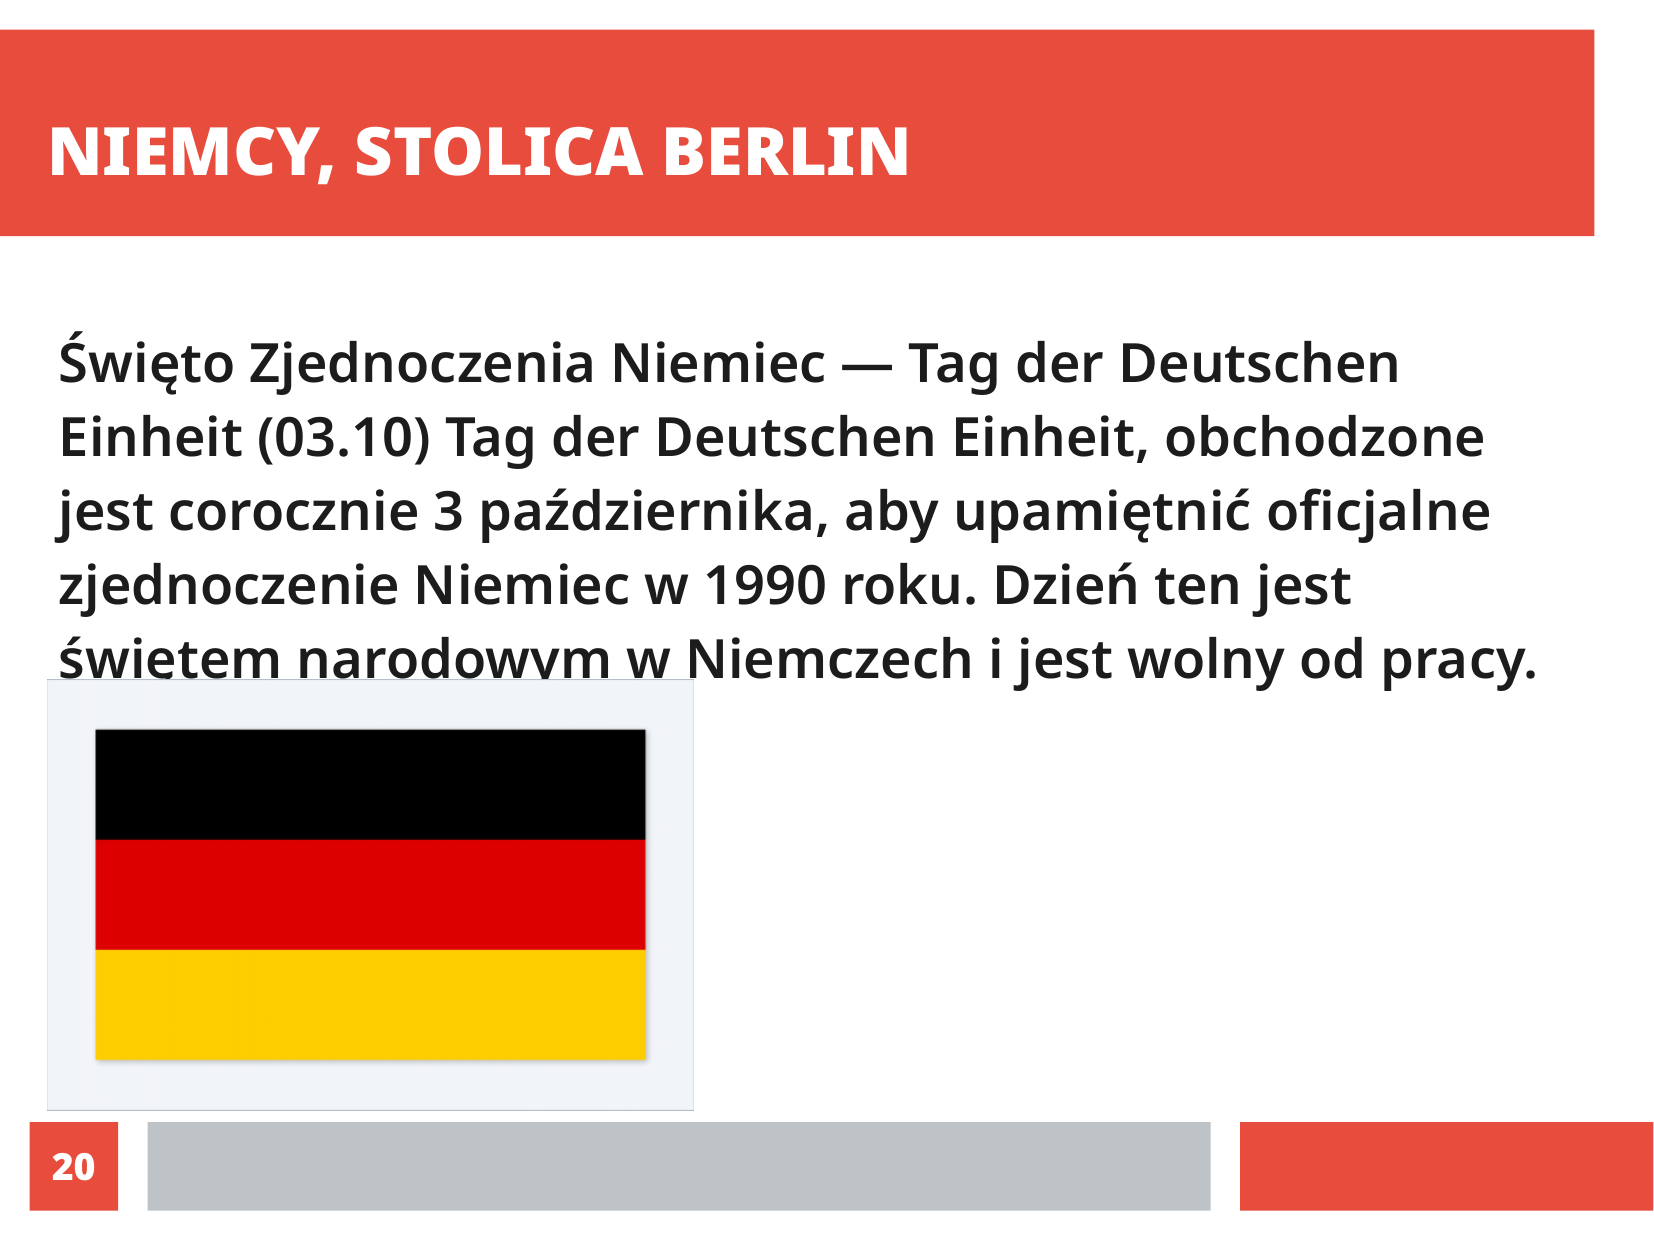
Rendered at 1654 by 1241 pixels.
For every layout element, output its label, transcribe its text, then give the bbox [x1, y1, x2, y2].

picture [47, 679, 694, 1111]
title NIEMCY, STOLICA BERLIN [47, 47, 1583, 195]
list Święto Zjednoczenia Niemiec — Tag der Deutschen Einheit (03.10) Tag der Deutschen Einheit, obchodzone jest corocznie 3 października, aby upamiętnić oficjalne zjednoczenie Niemiec w 1990 roku. Dzień ten jest świętem narodowym w Niemczech i jest wolny od pracy. [59, 324, 1565, 1093]
